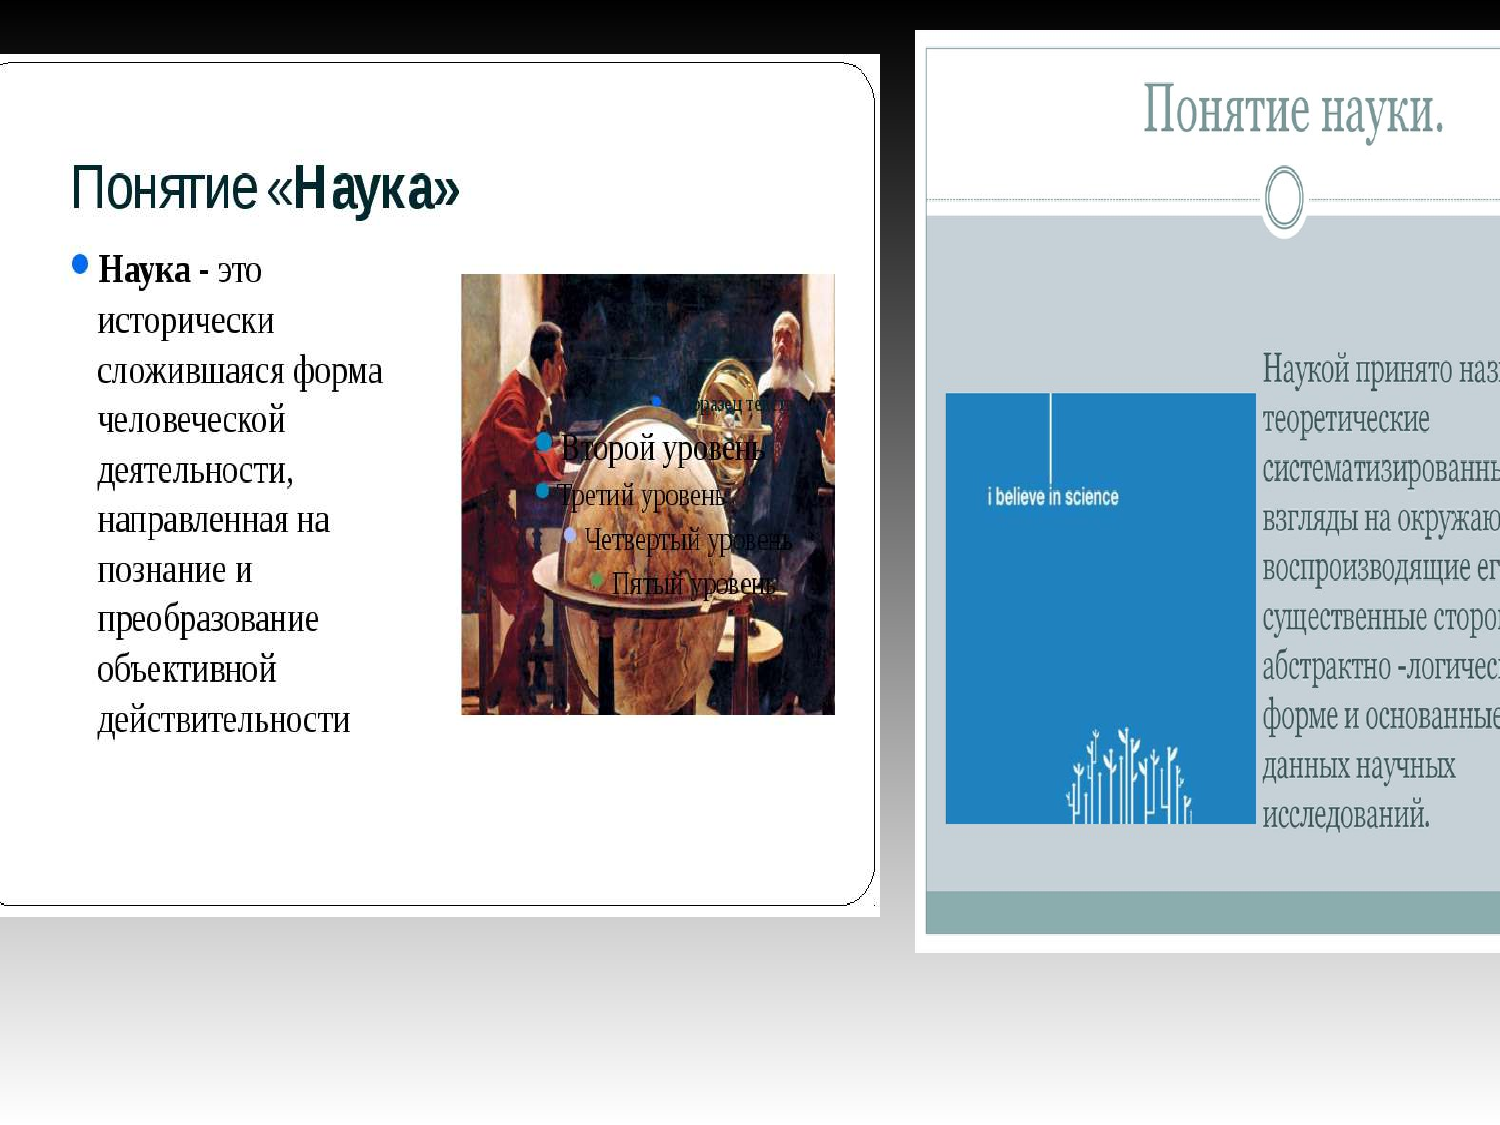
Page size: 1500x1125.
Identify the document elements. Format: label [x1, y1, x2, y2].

picture [915, 30, 1500, 953]
title [75, 45, 915, 233]
picture [0, 54, 880, 917]
